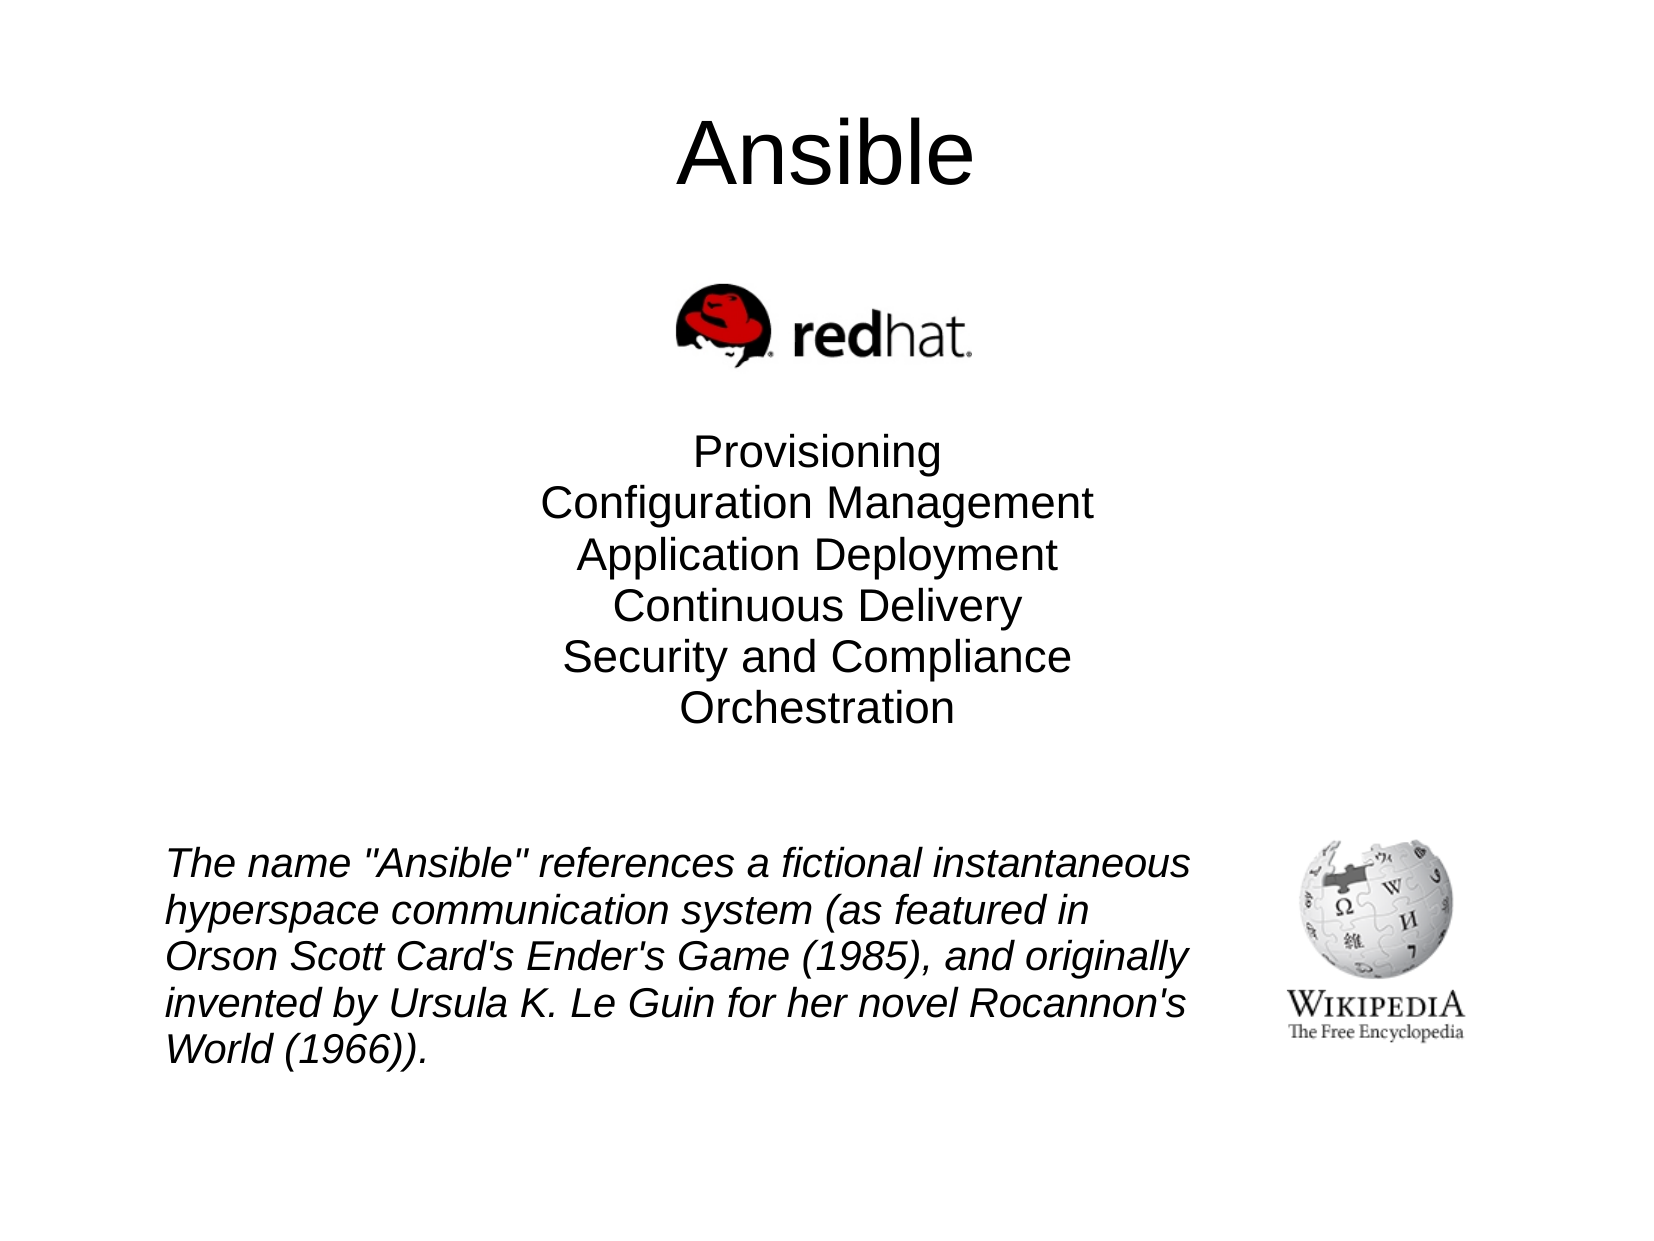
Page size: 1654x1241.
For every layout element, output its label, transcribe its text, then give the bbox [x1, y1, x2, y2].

picture [675, 257, 972, 419]
picture [1275, 817, 1478, 1051]
text_box The name "Ansible" references a fictional instantaneous hyperspace communication system (as featured in Orson Scott Card's Ender's Game (1985), and originally invented by Ursula K. Le Guin for her novel Rocannon's World (1966)). [150, 832, 1222, 1081]
title Ansible [82, 49, 1571, 257]
text_box Provisioning Configuration Management Application Deployment Continuous Delivery Security and Compliance Orchestration [525, 419, 1129, 833]
